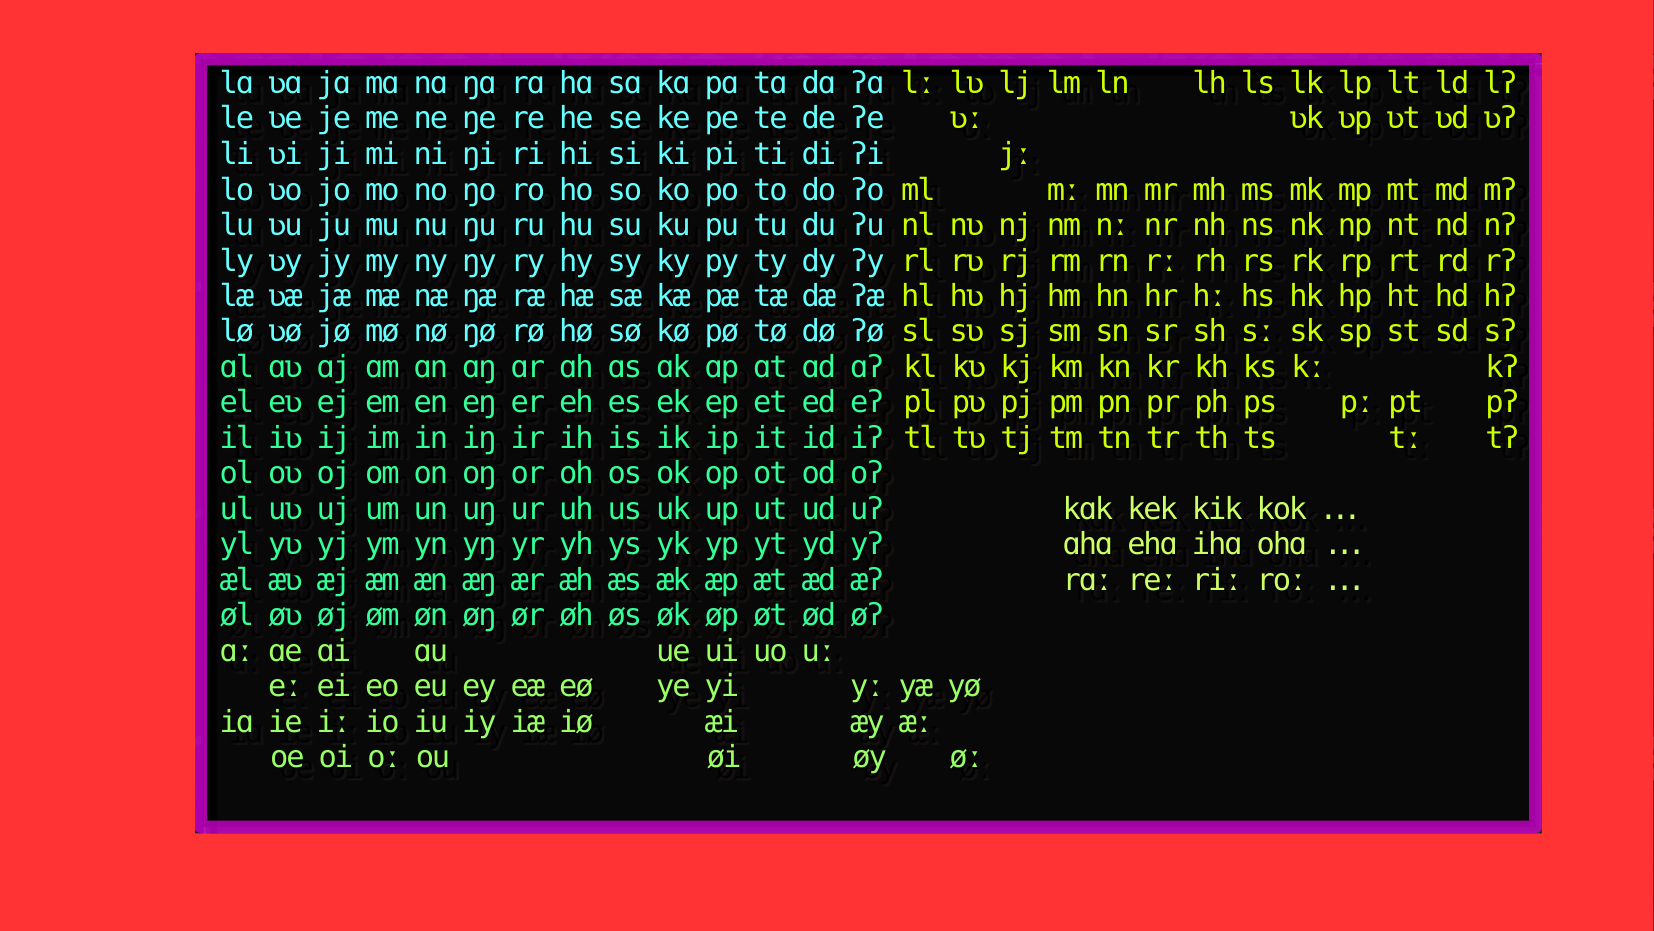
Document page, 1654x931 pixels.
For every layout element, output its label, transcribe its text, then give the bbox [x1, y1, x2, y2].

text_box lɑ ʋɑ jɑ mɑ nɑ ŋɑ rɑ hɑ sɑ kɑ pɑ tɑ dɑ ʔɑ lː lʋ lj lm ln lh ls lk lp lt ld lʔ le ʋe je me ne ŋe re he se ke pe te de ʔe ʋː ʋk ʋp ʋt ʋd ʋʔ li ʋi ji mi ni ŋi ri hi si ki pi ti di ʔi jː lo ʋo jo mo no ŋo ro ho so ko po to do ʔo ml mː mn mr mh ms mk mp mt md mʔ lu ʋu ju mu nu ŋu ru hu su ku pu tu du ʔu nl nʋ nj nm nː nr nh ns nk np nt nd nʔ ly ʋy jy my ny ŋy ry hy sy ky py ty dy ʔy rl rʋ rj rm rn rː rh rs rk rp rt rd rʔ læ ʋæ jæ mæ næ ŋæ ræ hæ sæ kæ pæ tæ dæ ʔæ hl hʋ hj hm hn hr hː hs hk hp ht hd hʔ lø ʋø jø mø nø ŋø rø hø sø kø pø tø dø ʔø sl sʋ sj sm sn sr sh sː sk sp st sd sʔ ɑl ɑʋ ɑj ɑm ɑn ɑŋ ɑr ɑh ɑs ɑk ɑp ɑt ɑd ɑʔ kl kʋ kj km kn kr kh ks kː kʔ el eʋ ej em en eŋ er eh es ek ep et ed eʔ pl pʋ pj pm pn pr ph ps pː pt pʔ il iʋ ij im in iŋ ir ih is ik ip it id iʔ tl tʋ tj tm tn tr th ts tː tʔ ol oʋ oj om on oŋ or oh os ok op ot od oʔ ul uʋ uj um un uŋ ur uh us uk up ut ud uʔ kɑk kek kik kok ... yl yʋ yj ym yn yŋ yr yh ys yk yp yt yd yʔ ɑhɑ ehɑ ihɑ ohɑ ... æl æʋ æj æm æn æŋ ær æh æs æk æp æt æd æʔ rɑː reː riː roː ... øl øʋ øj øm øn øŋ ør øh øs øk øp øt ød øʔ ɑː ɑe ɑi ɑu ue ui uo uː eː ei eo eu ey eæ eø ye yi yː yæ yø iɑ ie iː io iu iy iæ iø æi æy æː oe oi oː ou øi øy øː [200, 59, 1536, 827]
text_box [0, 0, 1654, 931]
